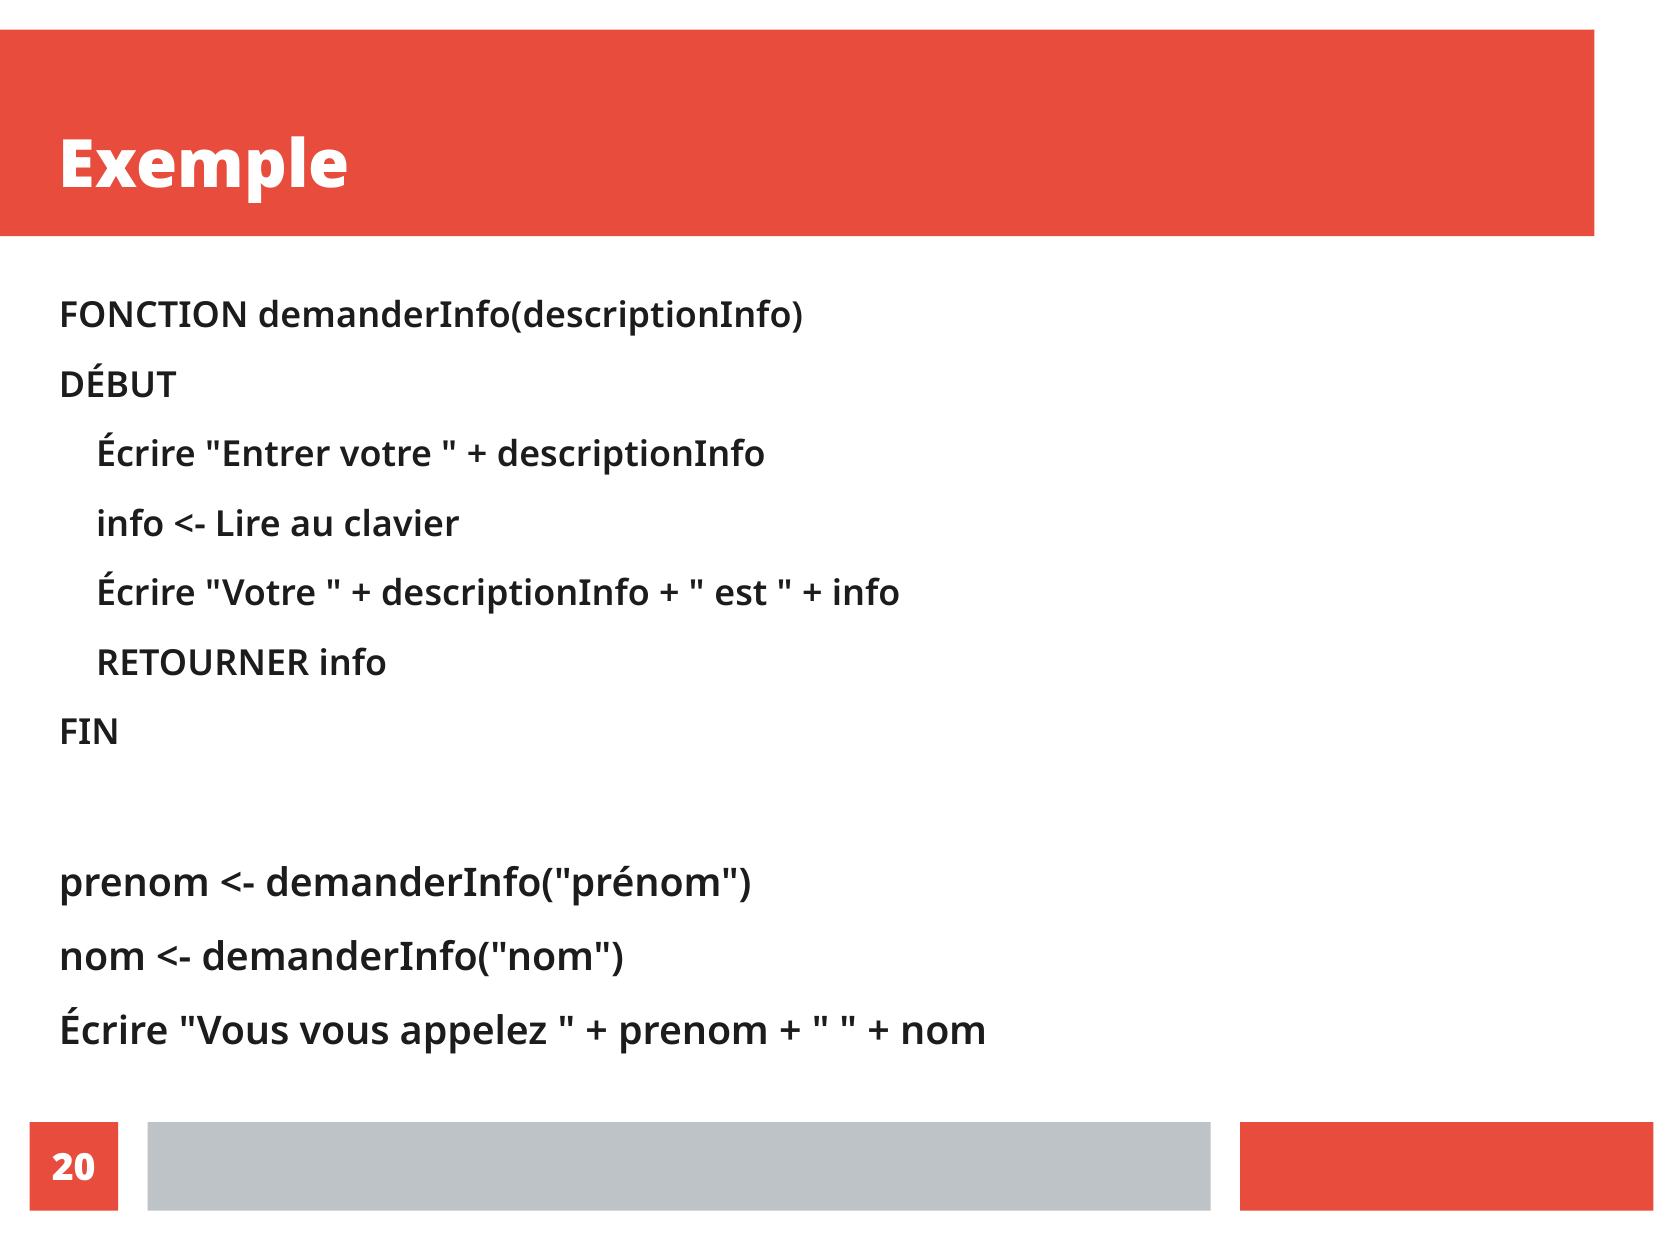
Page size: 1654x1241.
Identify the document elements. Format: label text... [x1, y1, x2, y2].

title Exemple [59, 59, 1595, 207]
list FONCTION demanderInfo(descriptionInfo) DÉBUT Écrire "Entrer votre " + descriptionInfo info <- Lire au clavier Écrire "Votre " + descriptionInfo + " est " + info RETOURNER info FIN prenom <- demanderInfo("prénom") nom <- demanderInfo("nom") Écrire "Vous vous appelez " + prenom + " " + nom [59, 289, 1565, 1058]
